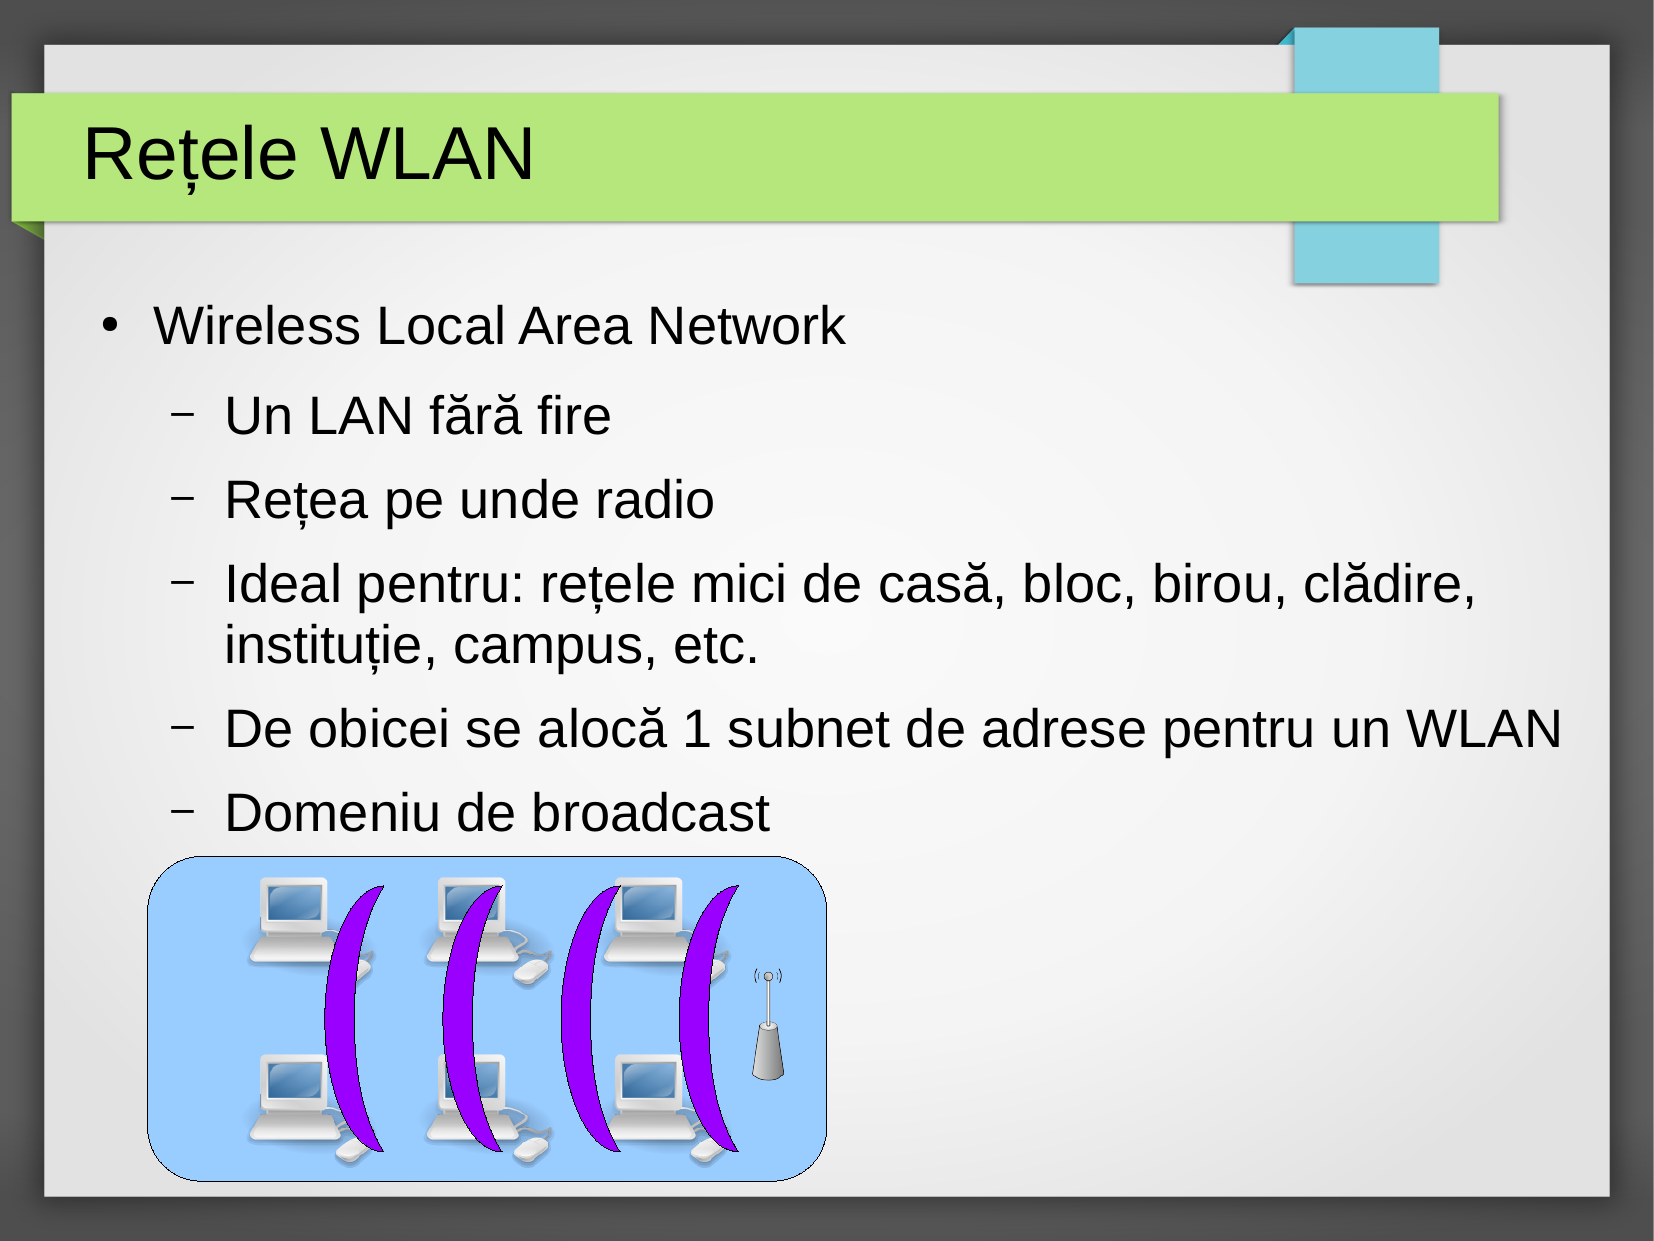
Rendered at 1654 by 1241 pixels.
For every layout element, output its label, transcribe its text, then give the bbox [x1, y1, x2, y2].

list Wireless Local Area Network Un LAN fără fire Rețea pe unde radio Ideal pentru: rețele mici de casă, bloc, birou, clădire, instituție, campus, etc. De obicei se alocă 1 subnet de adrese pentru un WLAN Domeniu de broadcast [82, 295, 1571, 1015]
text_box [147, 885, 827, 1182]
title Rețele WLAN [82, 94, 1264, 213]
picture [0, 0, 1654, 1241]
